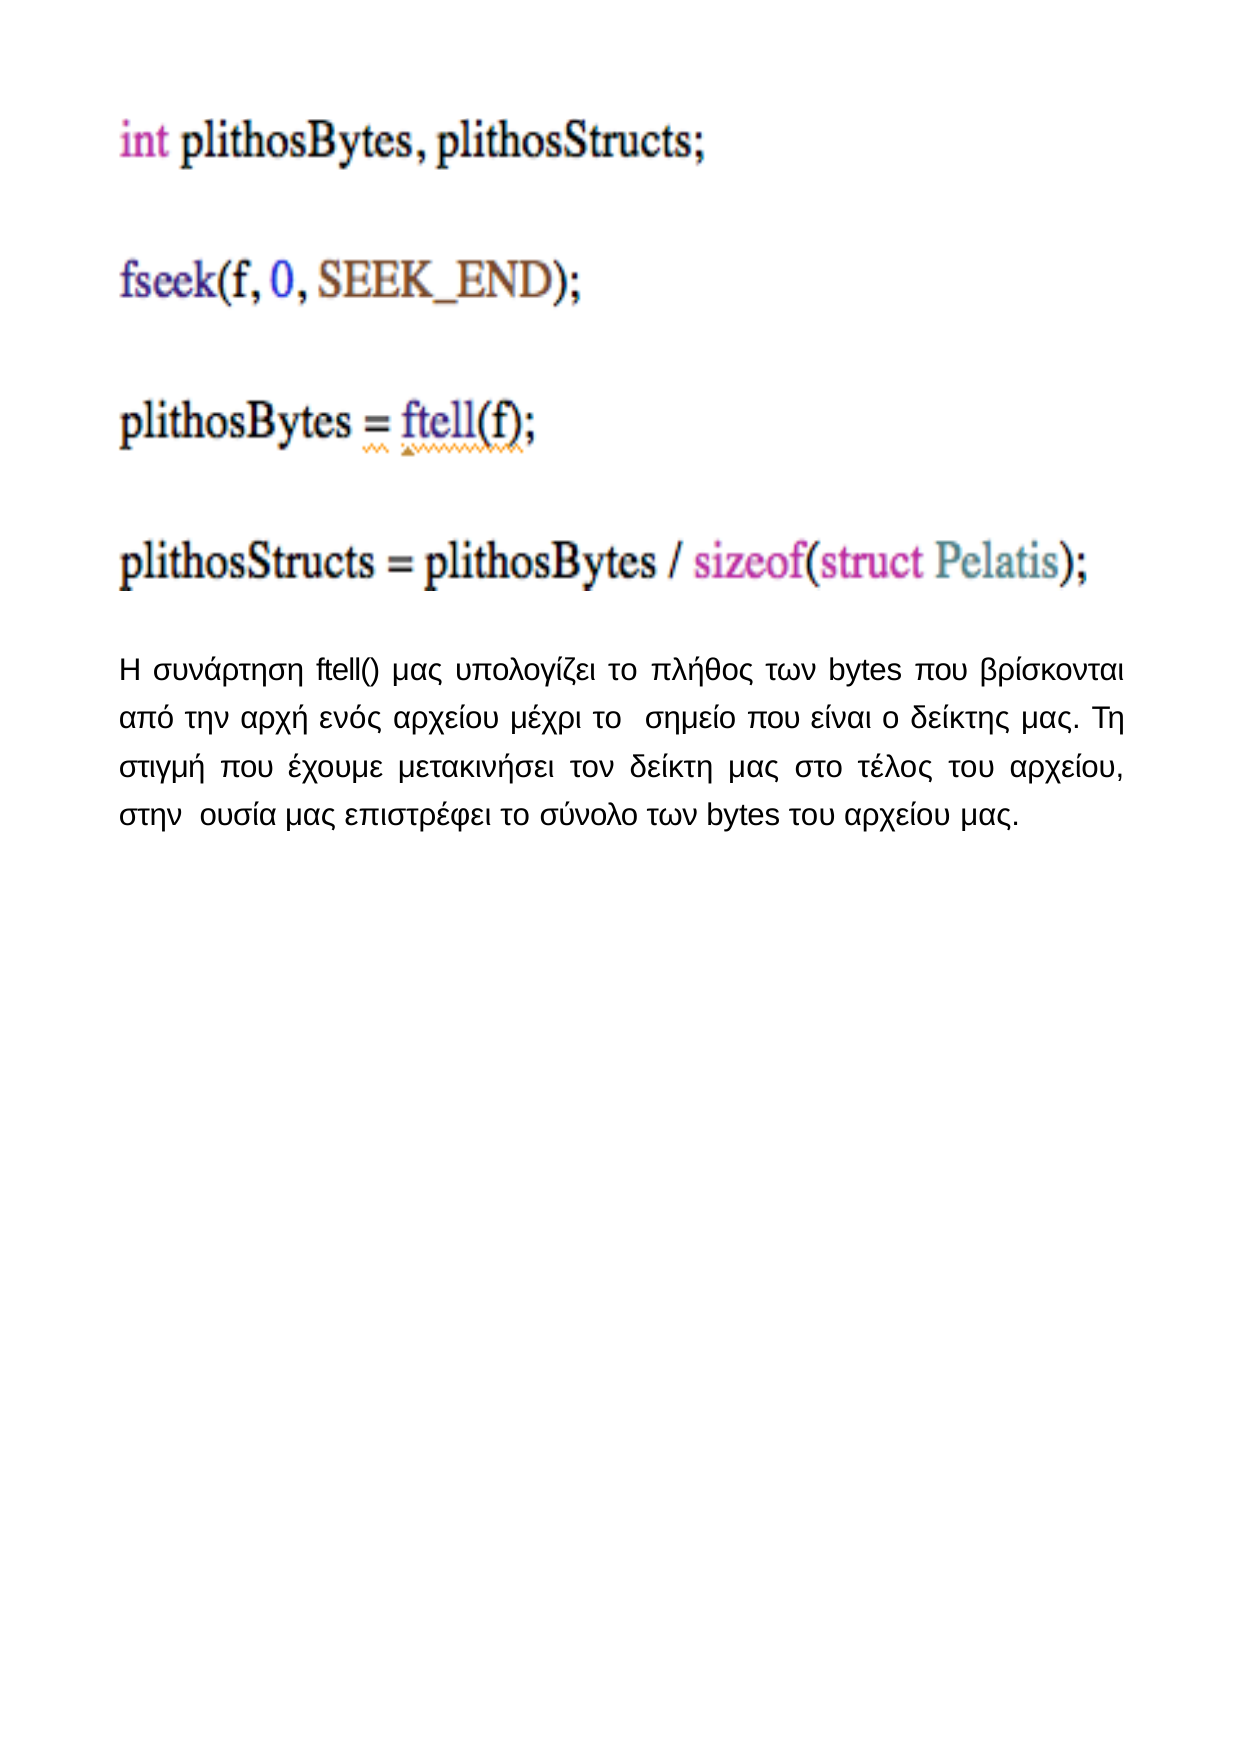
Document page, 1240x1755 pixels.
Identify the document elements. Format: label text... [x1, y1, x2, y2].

text_box H συνάρτηση ftell() μας υπολογίζει το πλήθος των bytes που βρίσκονται από την αρχή ενός αρχείου μέχρι το σημείο που είναι ο δείκτης μας. Τη στιγμή που έχουμε μετακινήσει τον δείκτη μας στο τέλος του αρχείου, στην ουσία μας επιστρέφει το σύνολο των bytes του αρχείου μας. [116, 637, 1125, 832]
text_box [118, 118, 1087, 591]
